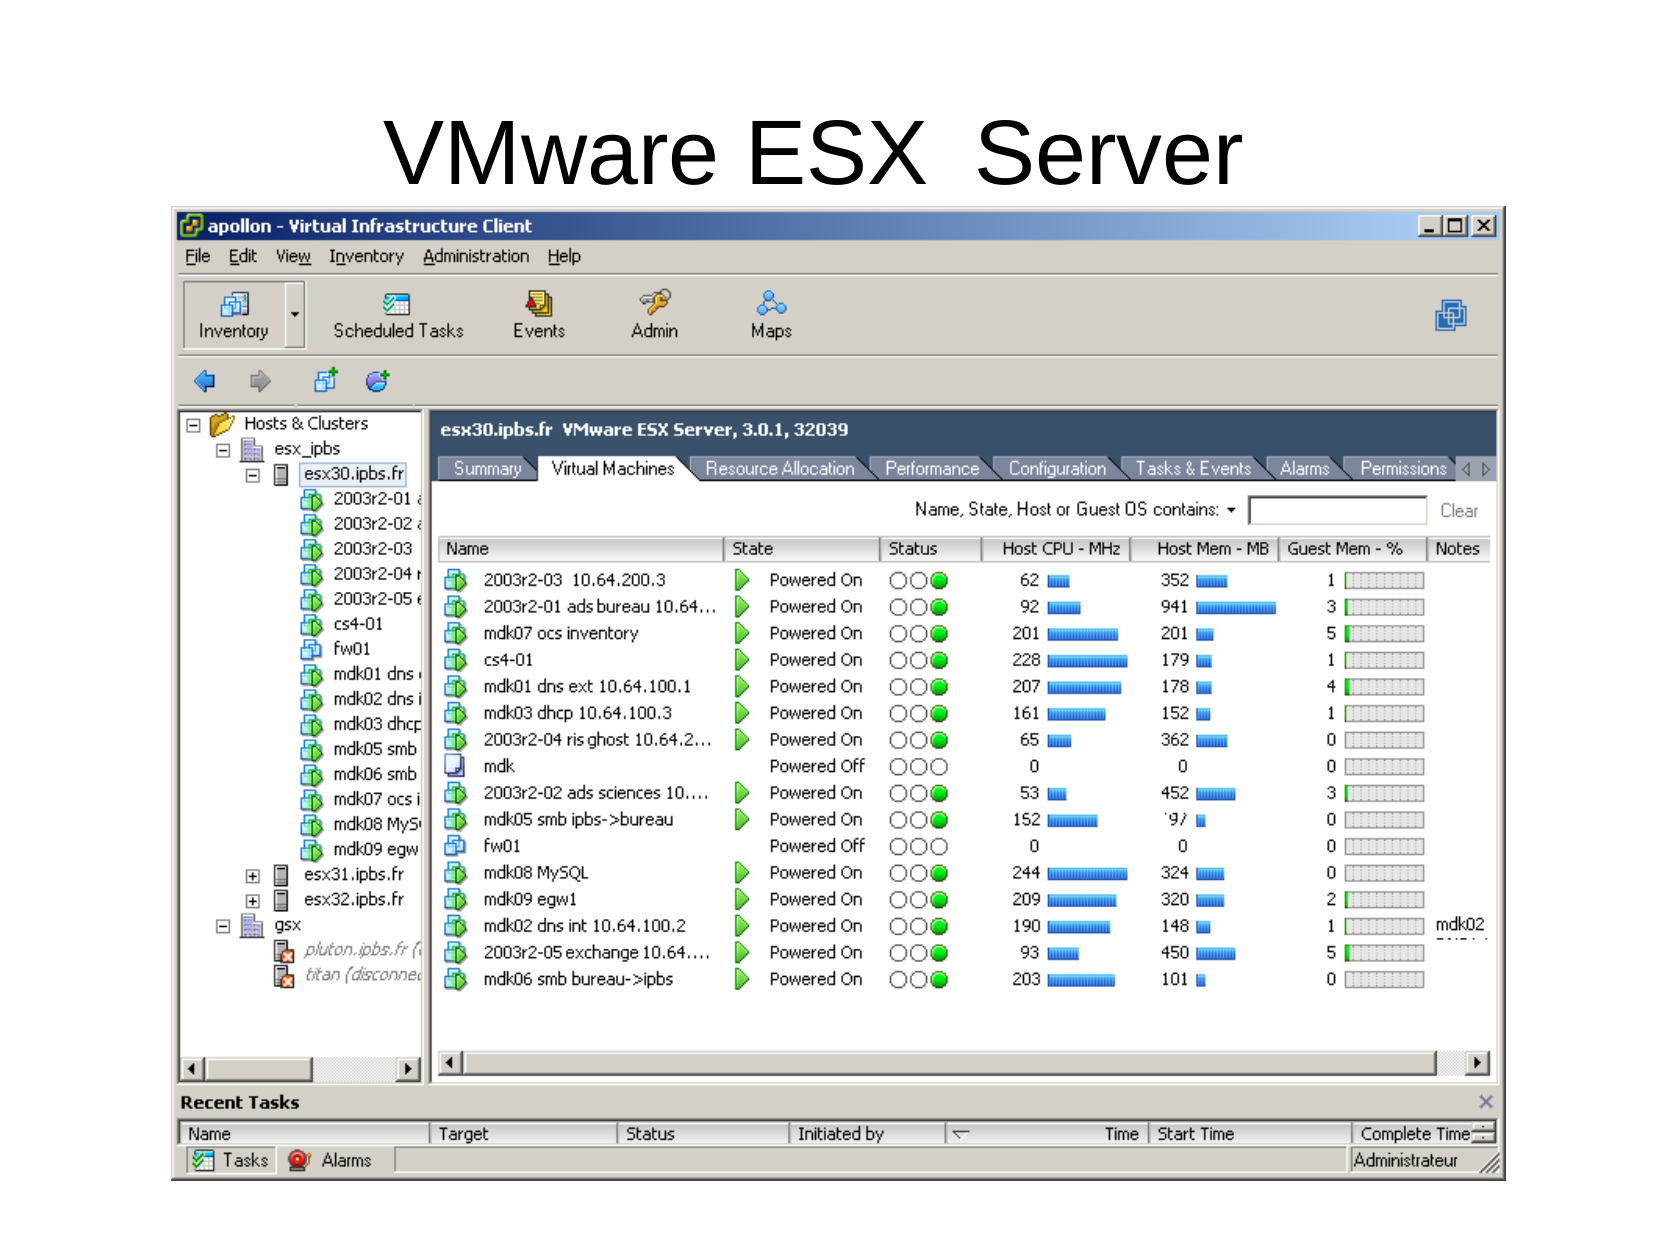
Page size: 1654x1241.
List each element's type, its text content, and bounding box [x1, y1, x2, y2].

title VMware ESX Server [82, 49, 1571, 257]
picture [171, 206, 1506, 1181]
